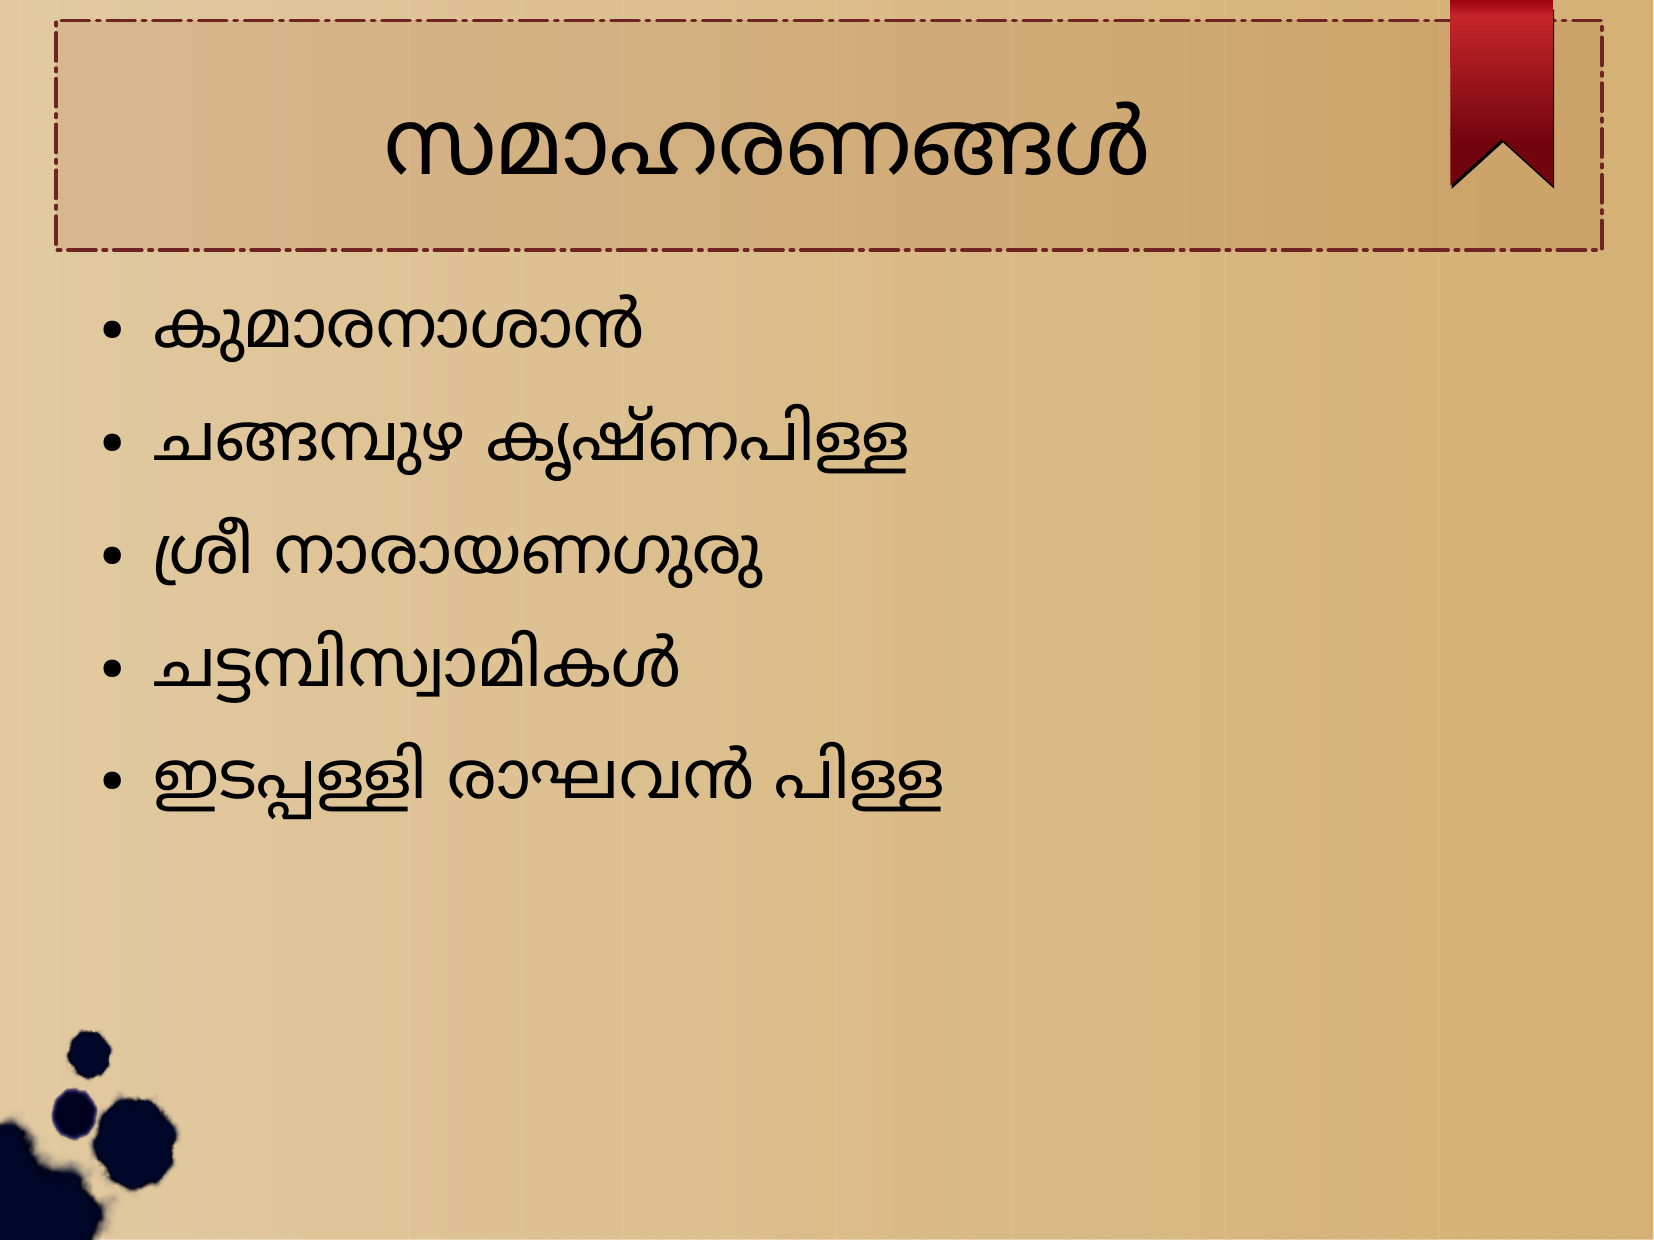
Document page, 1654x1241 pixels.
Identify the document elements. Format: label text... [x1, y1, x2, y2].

list കുമാരനാശാൻ ചങ്ങമ്പുഴ കൃഷ്ണപിള്ള ശ്രീ നാരായണഗുരു ചട്ടമ്പിസ്വാമികൾ ഇടപ്പള്ളി രാഘവൻ പിള്ള [82, 290, 1538, 1010]
title സമാഹരണങ്ങൾ [82, 49, 1453, 257]
